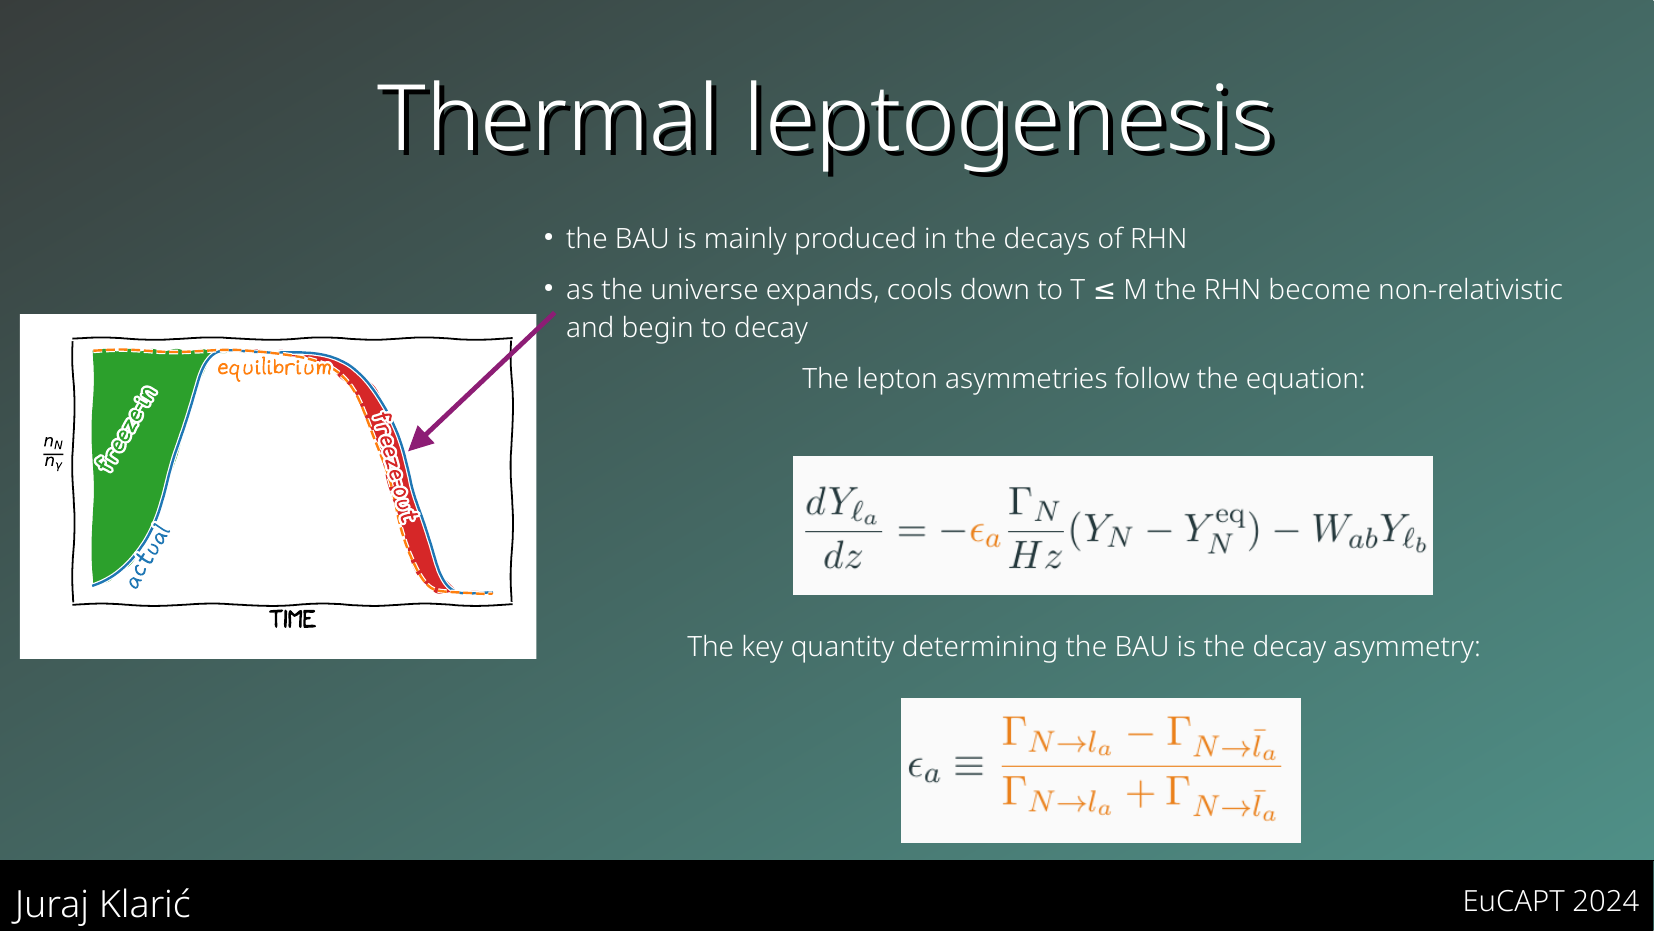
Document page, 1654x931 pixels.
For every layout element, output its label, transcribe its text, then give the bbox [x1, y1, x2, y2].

picture [793, 456, 1433, 595]
list the BAU is mainly produced in the decays of RHN as the universe expands, cools down to T ≤ M the RHN become non-relativistic and begin to decay The lepton asymmetries follow the equation: The key quantity determining the BAU is the decay asymmetry: [536, 218, 1603, 672]
picture [19, 314, 537, 659]
title Thermal leptogenesis [82, 37, 1571, 193]
picture [901, 698, 1301, 843]
text_box Juraj Klarić [0, 870, 350, 923]
text_box EuCAPT 2024 [1447, 872, 1654, 917]
text_box [0, 860, 1654, 931]
